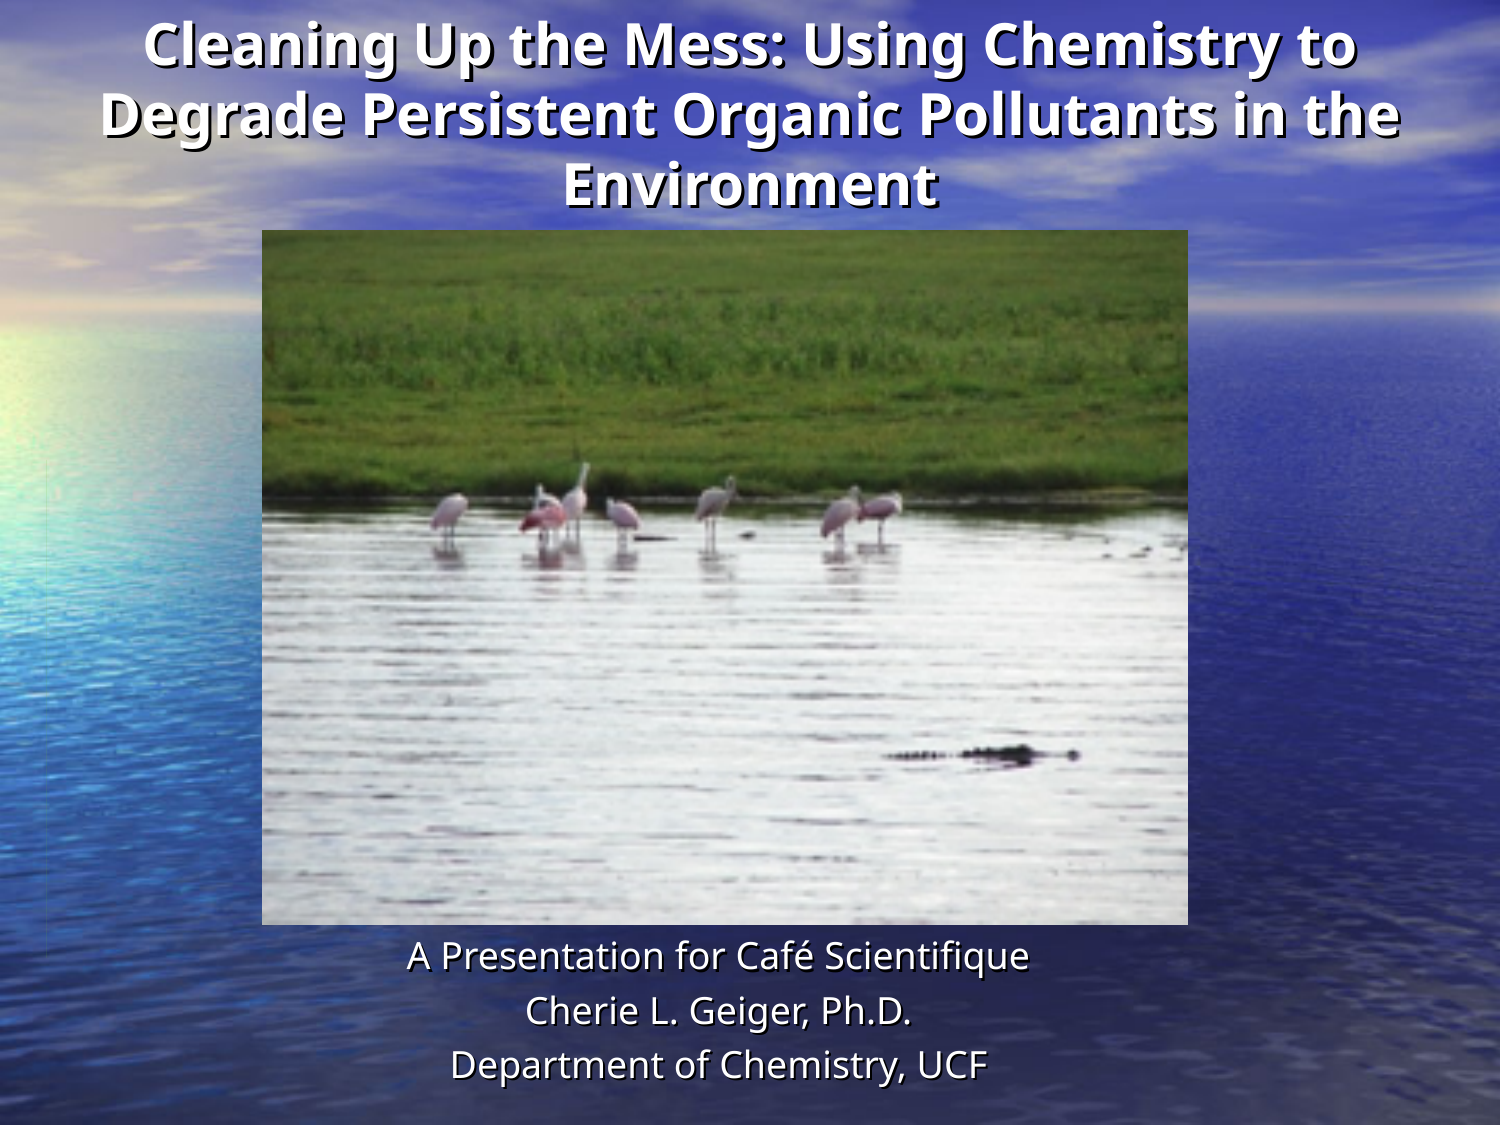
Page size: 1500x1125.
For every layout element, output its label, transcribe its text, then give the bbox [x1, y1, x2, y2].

title Cleaning Up the Mess: Using Chemistry to Degrade Persistent Organic Pollutants in the Environment [0, 0, 1500, 225]
text_box A Presentation for Café Scientifique Cherie L. Geiger, Ph.D. Department of Chemistry, UCF [0, 924, 1438, 1125]
picture [0, 225, 1500, 1125]
